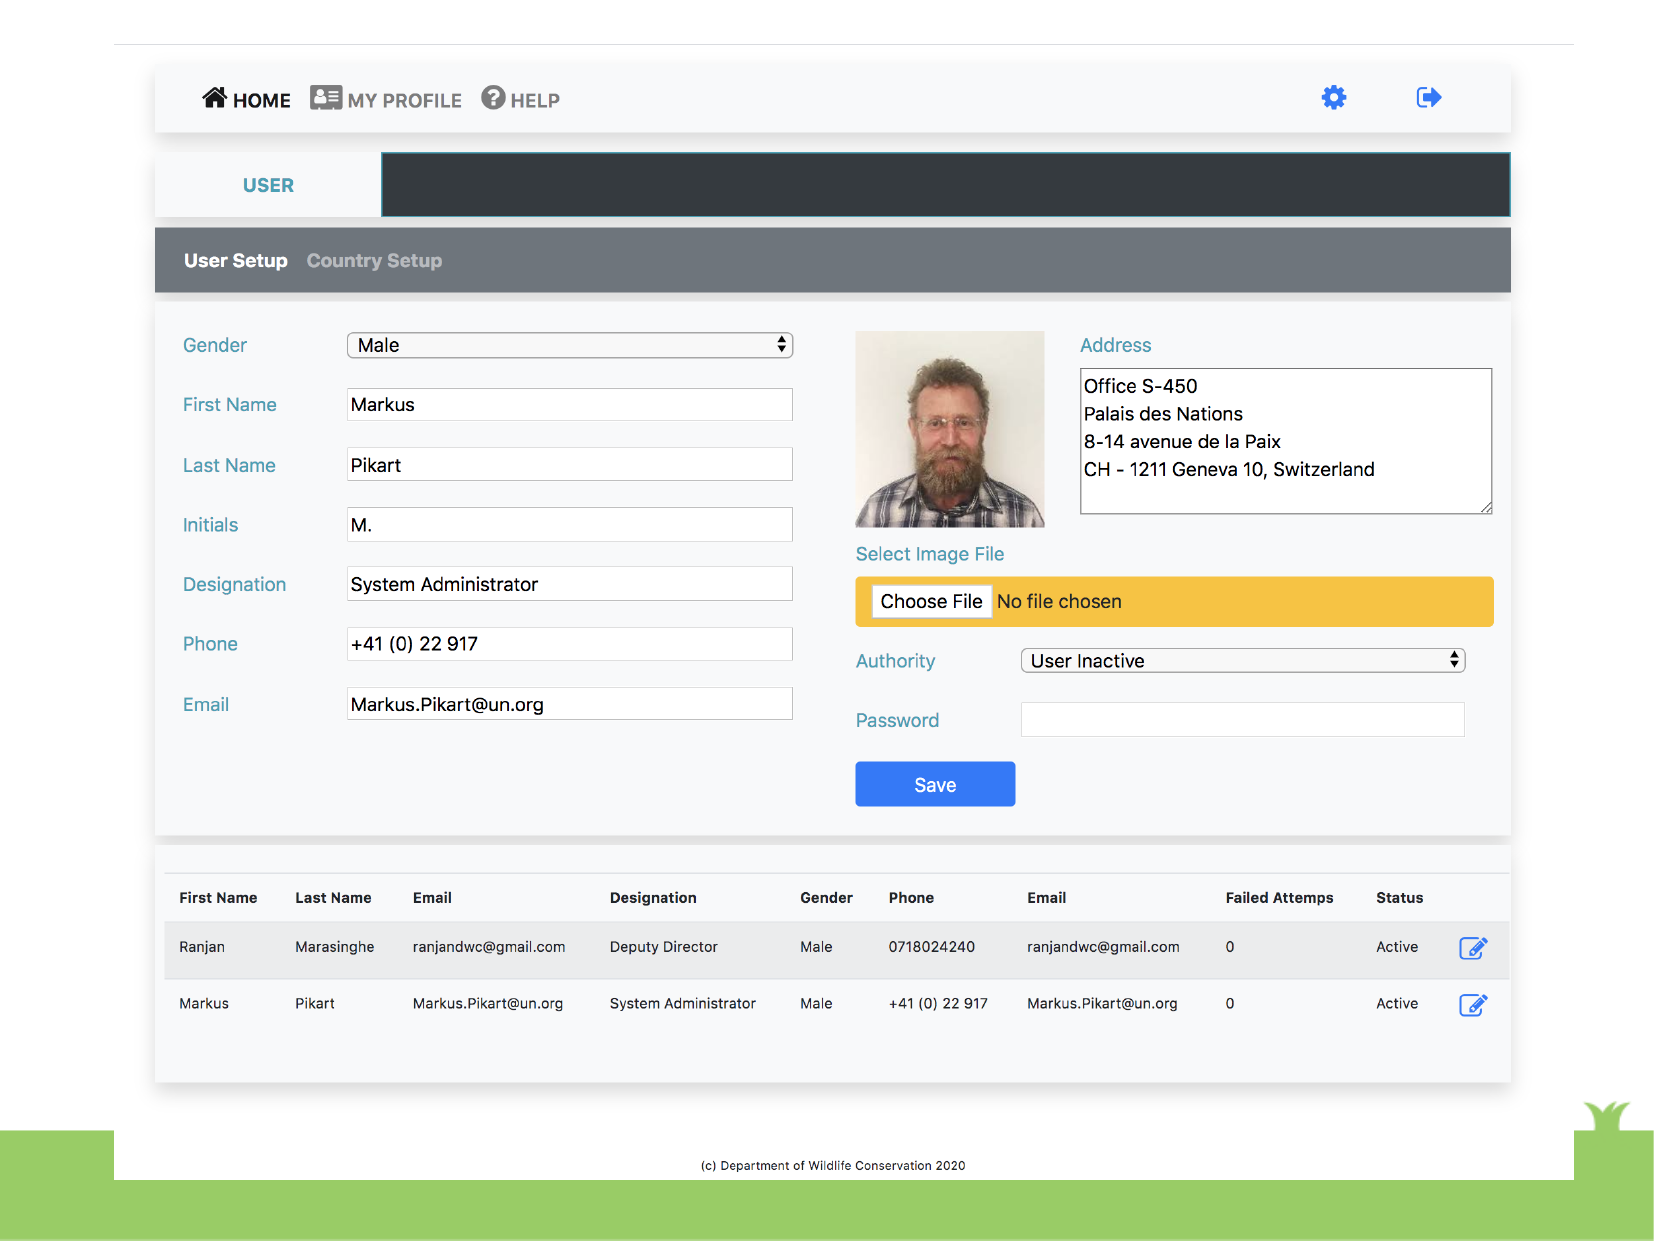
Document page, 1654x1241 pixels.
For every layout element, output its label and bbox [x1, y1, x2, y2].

picture [114, 41, 1574, 1180]
